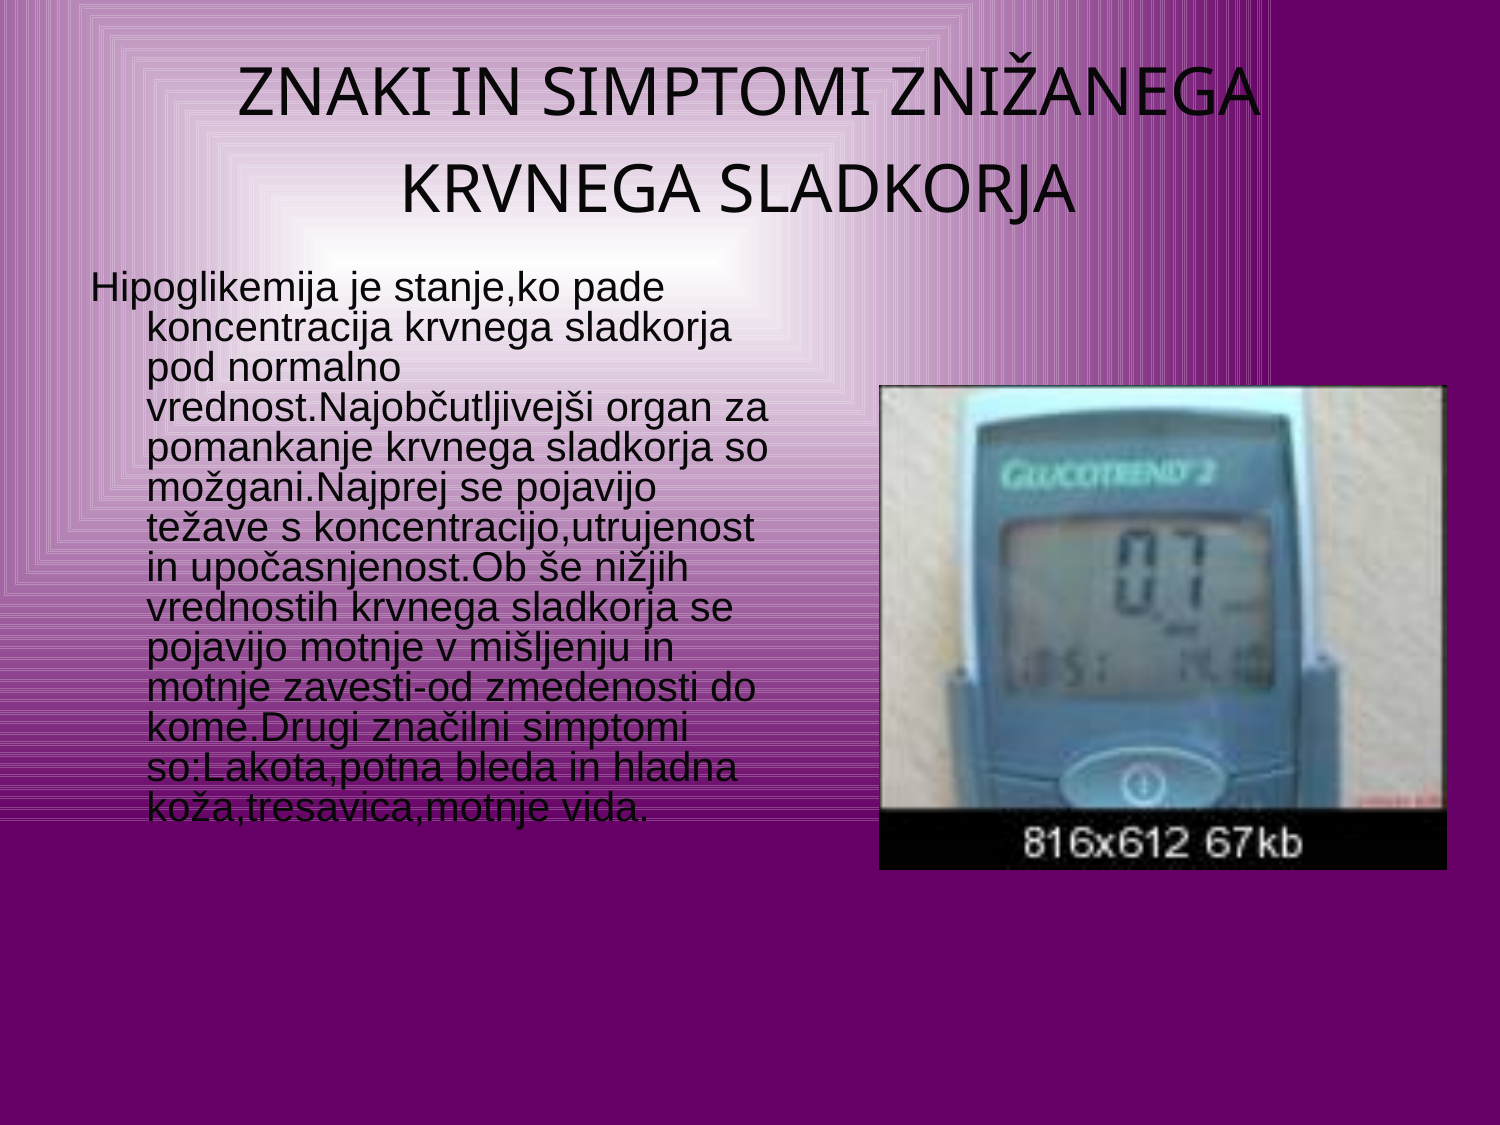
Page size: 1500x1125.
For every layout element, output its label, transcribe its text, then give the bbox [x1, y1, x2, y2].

title ZNAKI IN SIMPTOMI ZNIŽANEGA KRVNEGA SLADKORJA [75, 45, 1425, 233]
picture [879, 385, 1447, 870]
list Hipoglikemija je stanje,ko pade koncentracija krvnega sladkorja pod normalno vrednost.Najobčutljivejši organ za pomankanje krvnega sladkorja so možgani.Najprej se pojavijo težave s koncentracijo,utrujenost in upočasnjenost.Ob še nižjih vrednostih krvnega sladkorja se pojavijo motnje v mišljenju in motnje zavesti-od zmedenosti do kome.Drugi značilni simptomi so:Lakota,potna bleda in hladna koža,tresavica,motnje vida. [75, 262, 786, 1005]
